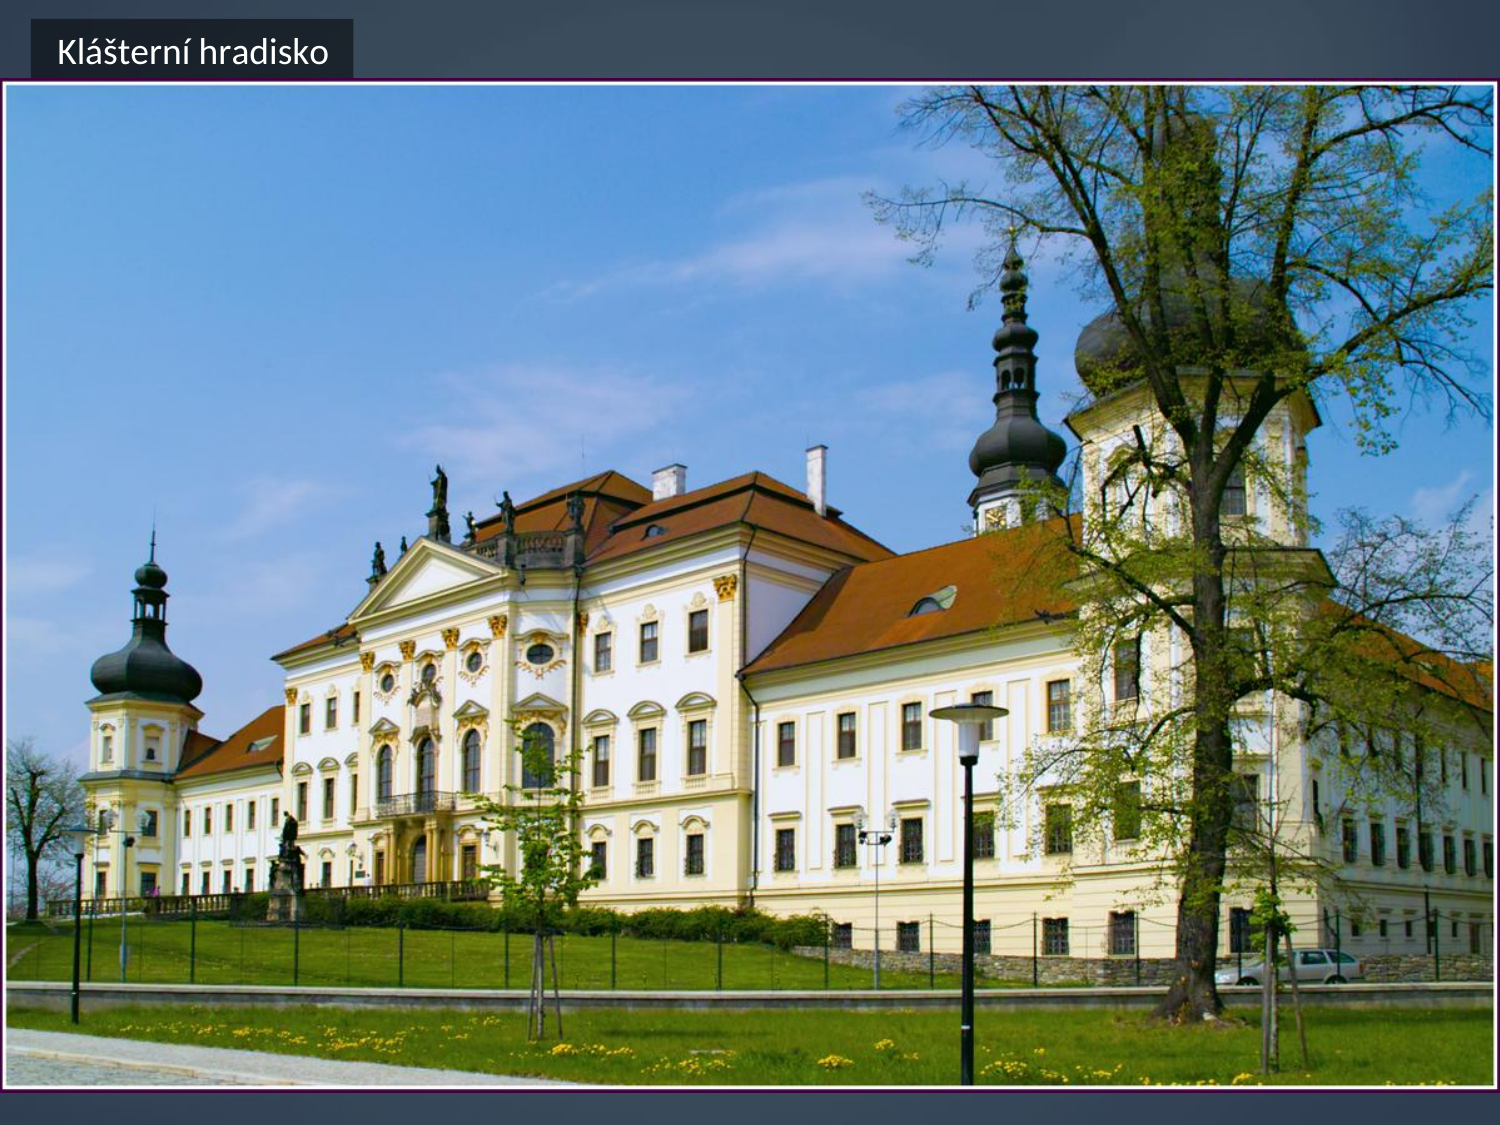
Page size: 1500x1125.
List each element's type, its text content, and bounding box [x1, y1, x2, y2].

picture [0, 0, 1500, 1125]
text_box [30, 18, 42, 78]
text_box Klášterní hradisko [42, 18, 353, 78]
